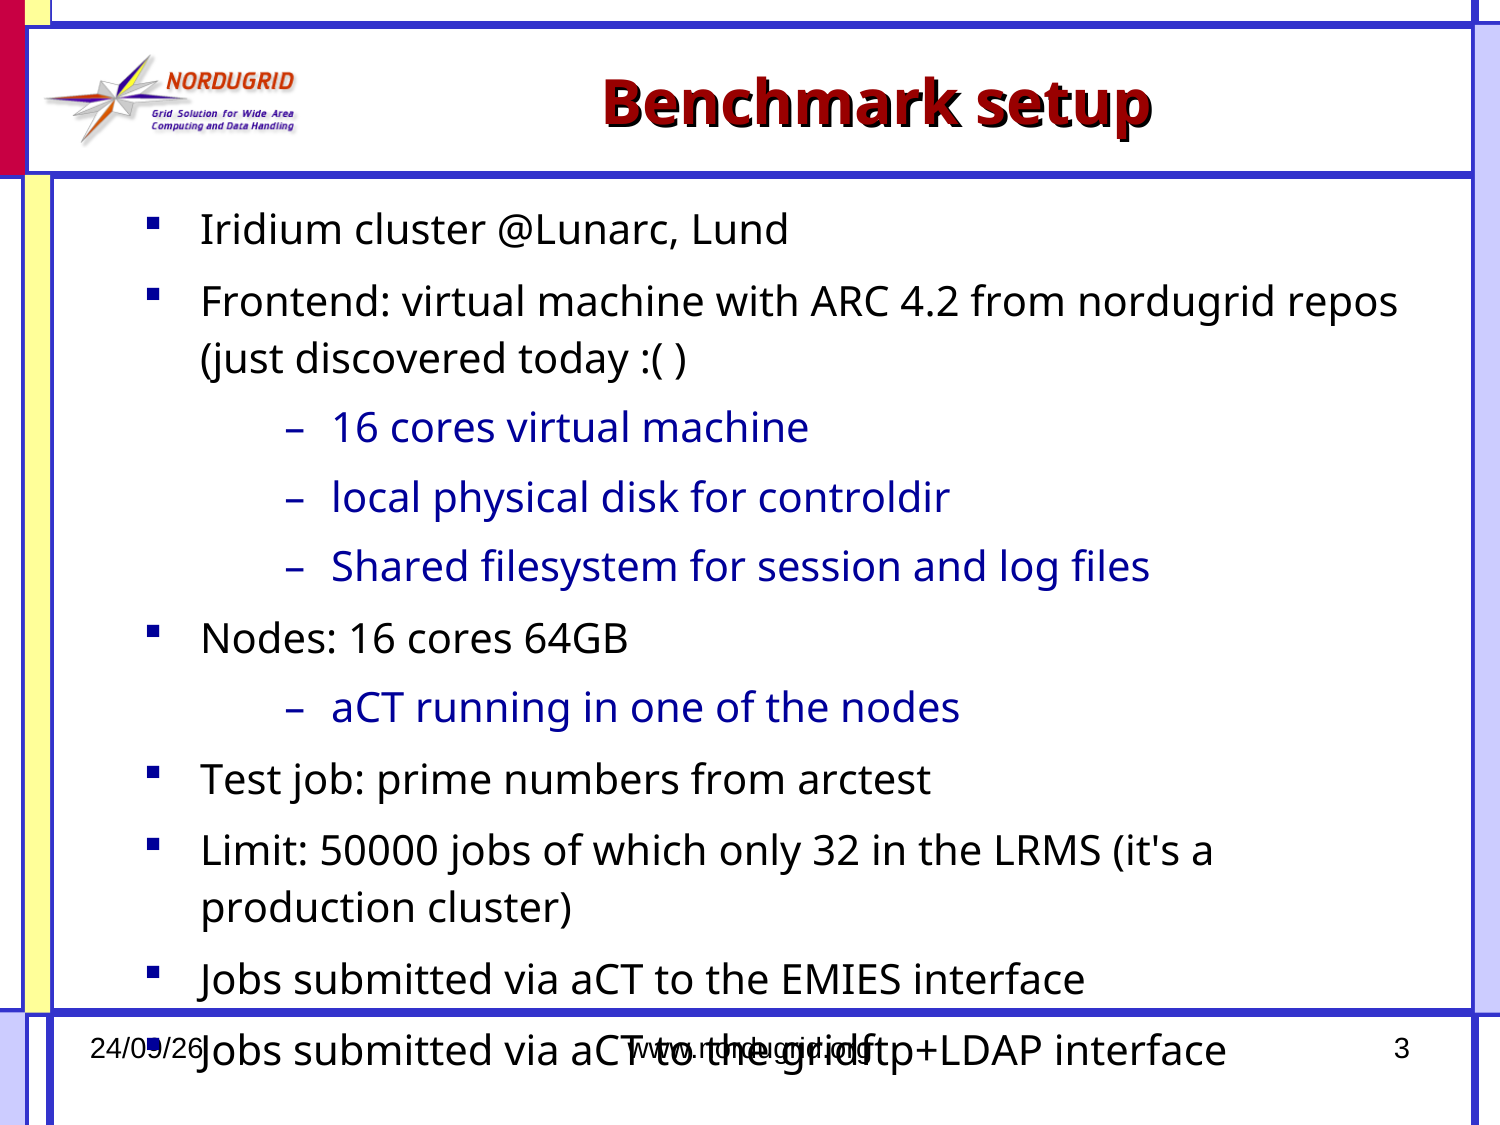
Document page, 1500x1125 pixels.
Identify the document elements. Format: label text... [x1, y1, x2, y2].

list Iridium cluster @Lunarc, Lund Frontend: virtual machine with ARC 4.2 from nordugrid repos (just discovered today :( ) 16 cores virtual machine local physical disk for controldir Shared filesystem for session and log files Nodes: 16 cores 64GB aCT running in one of the nodes Test job: prime numbers from arctest Limit: 50000 jobs of which only 32 in the LRMS (it's a production cluster) Jobs submitted via aCT to the EMIES interface Jobs submitted via aCT to the gridftp+LDAP interface [87, 200, 1426, 975]
picture [40, 49, 301, 148]
title Benchmark setup [324, 17, 1428, 183]
